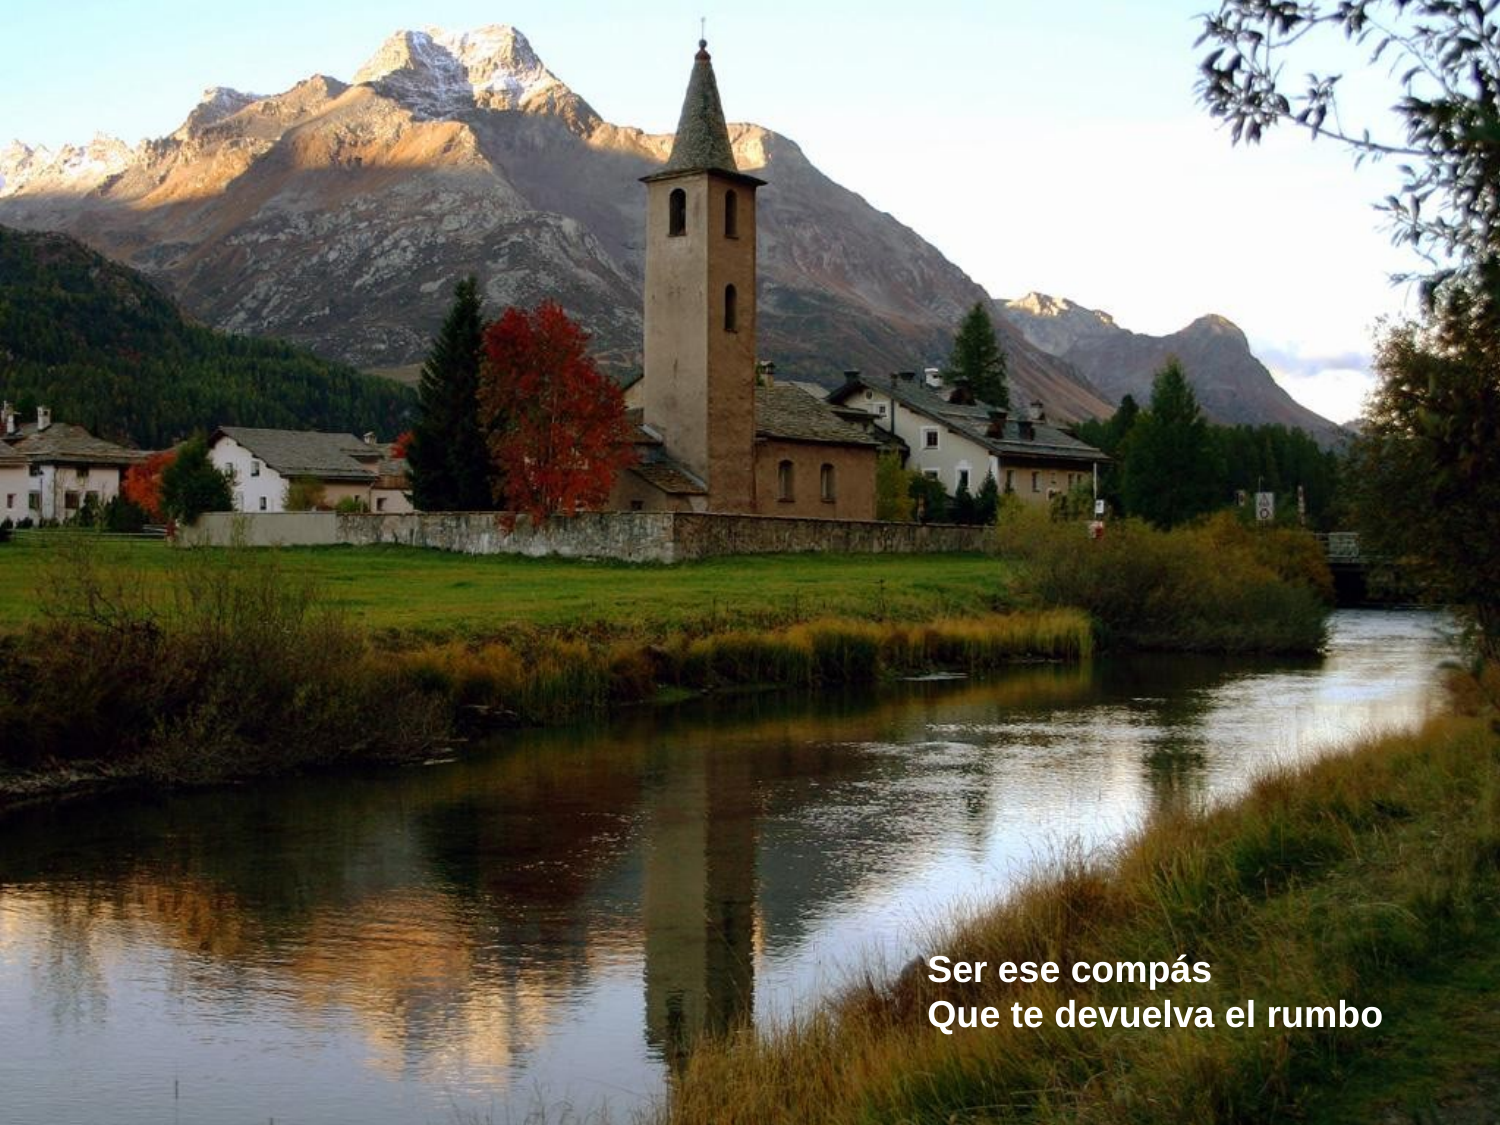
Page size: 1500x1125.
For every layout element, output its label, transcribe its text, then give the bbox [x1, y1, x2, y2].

text_box Ser ese compás Que te devuelva el rumbo [912, 937, 1500, 1088]
picture [0, 0, 1500, 1125]
